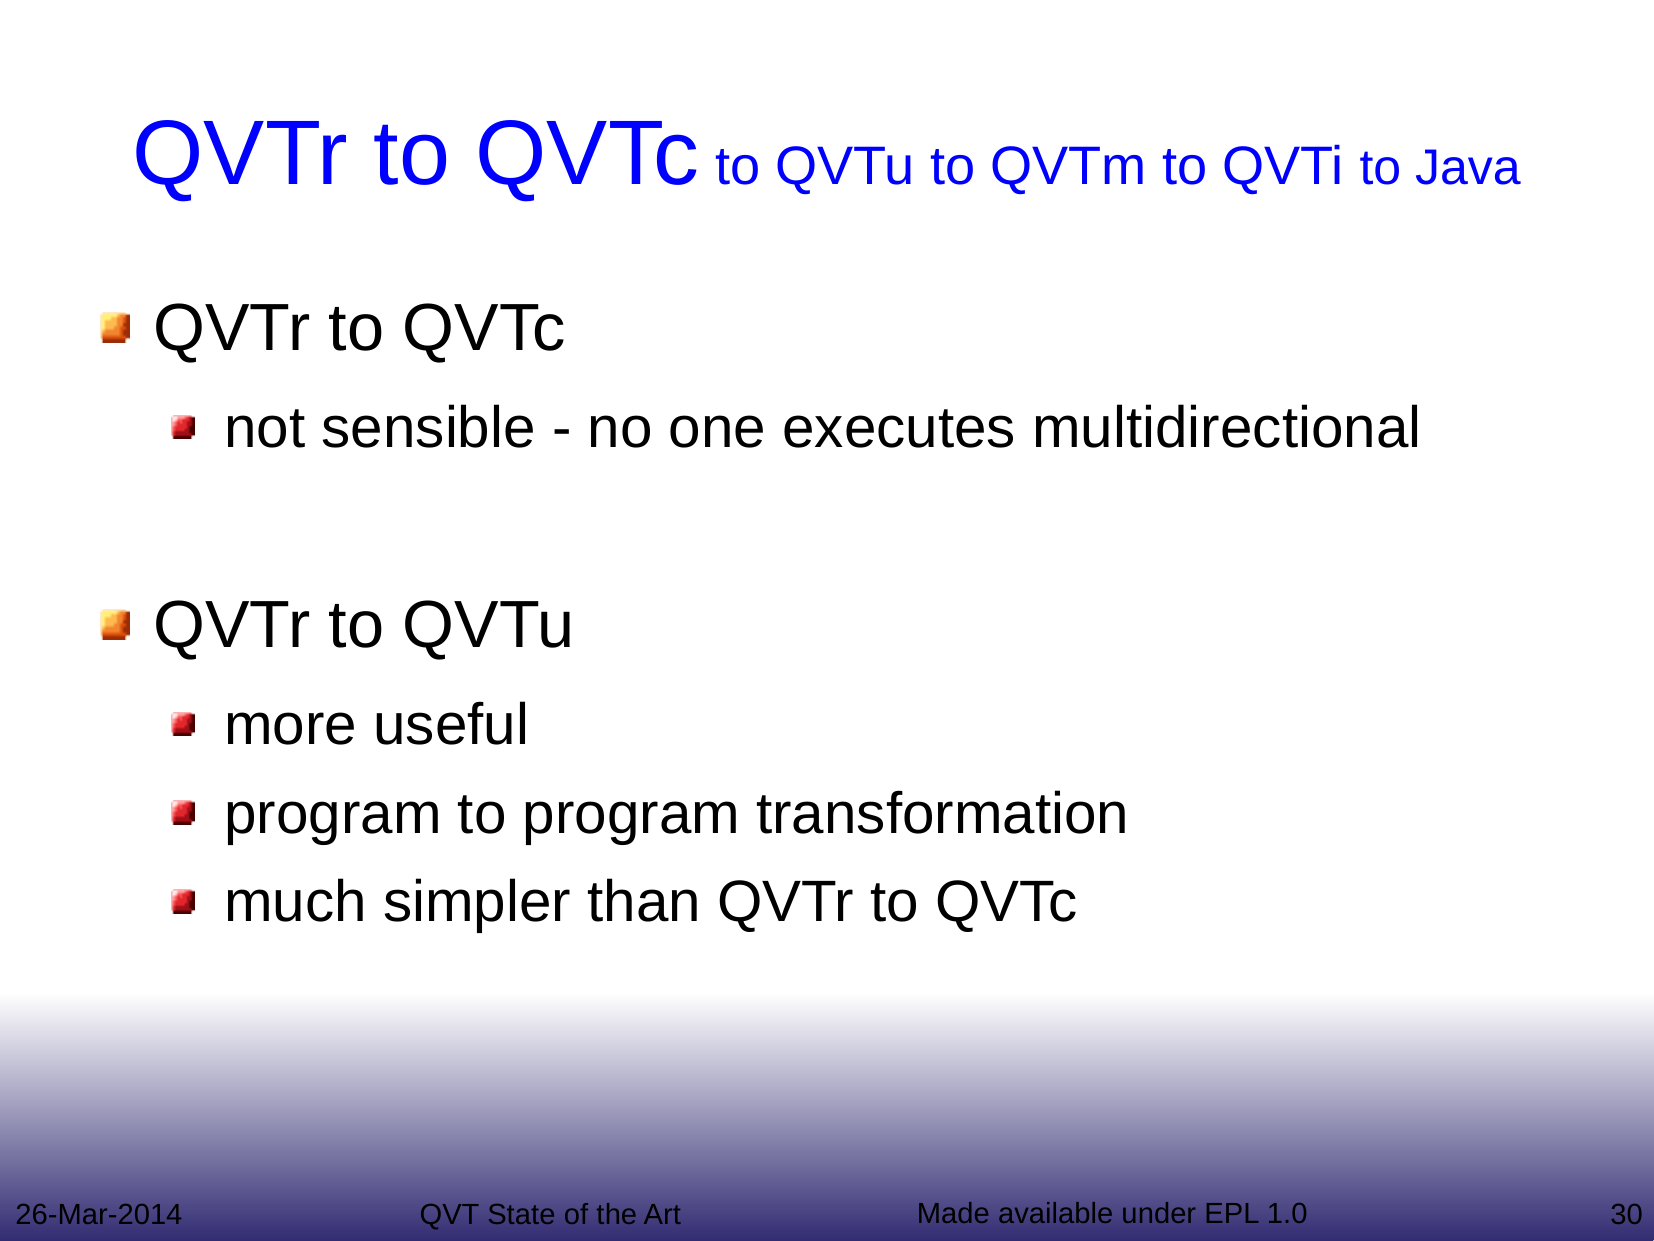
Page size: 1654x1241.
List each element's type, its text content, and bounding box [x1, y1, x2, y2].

list QVTr to QVTc not sensible - no one executes multidirectional QVTr to QVTu more useful program to program transformation much simpler than QVTr to QVTc [82, 290, 1571, 1109]
title QVTr to QVTc to QVTu to QVTm to QVTi to Java [82, 49, 1571, 257]
